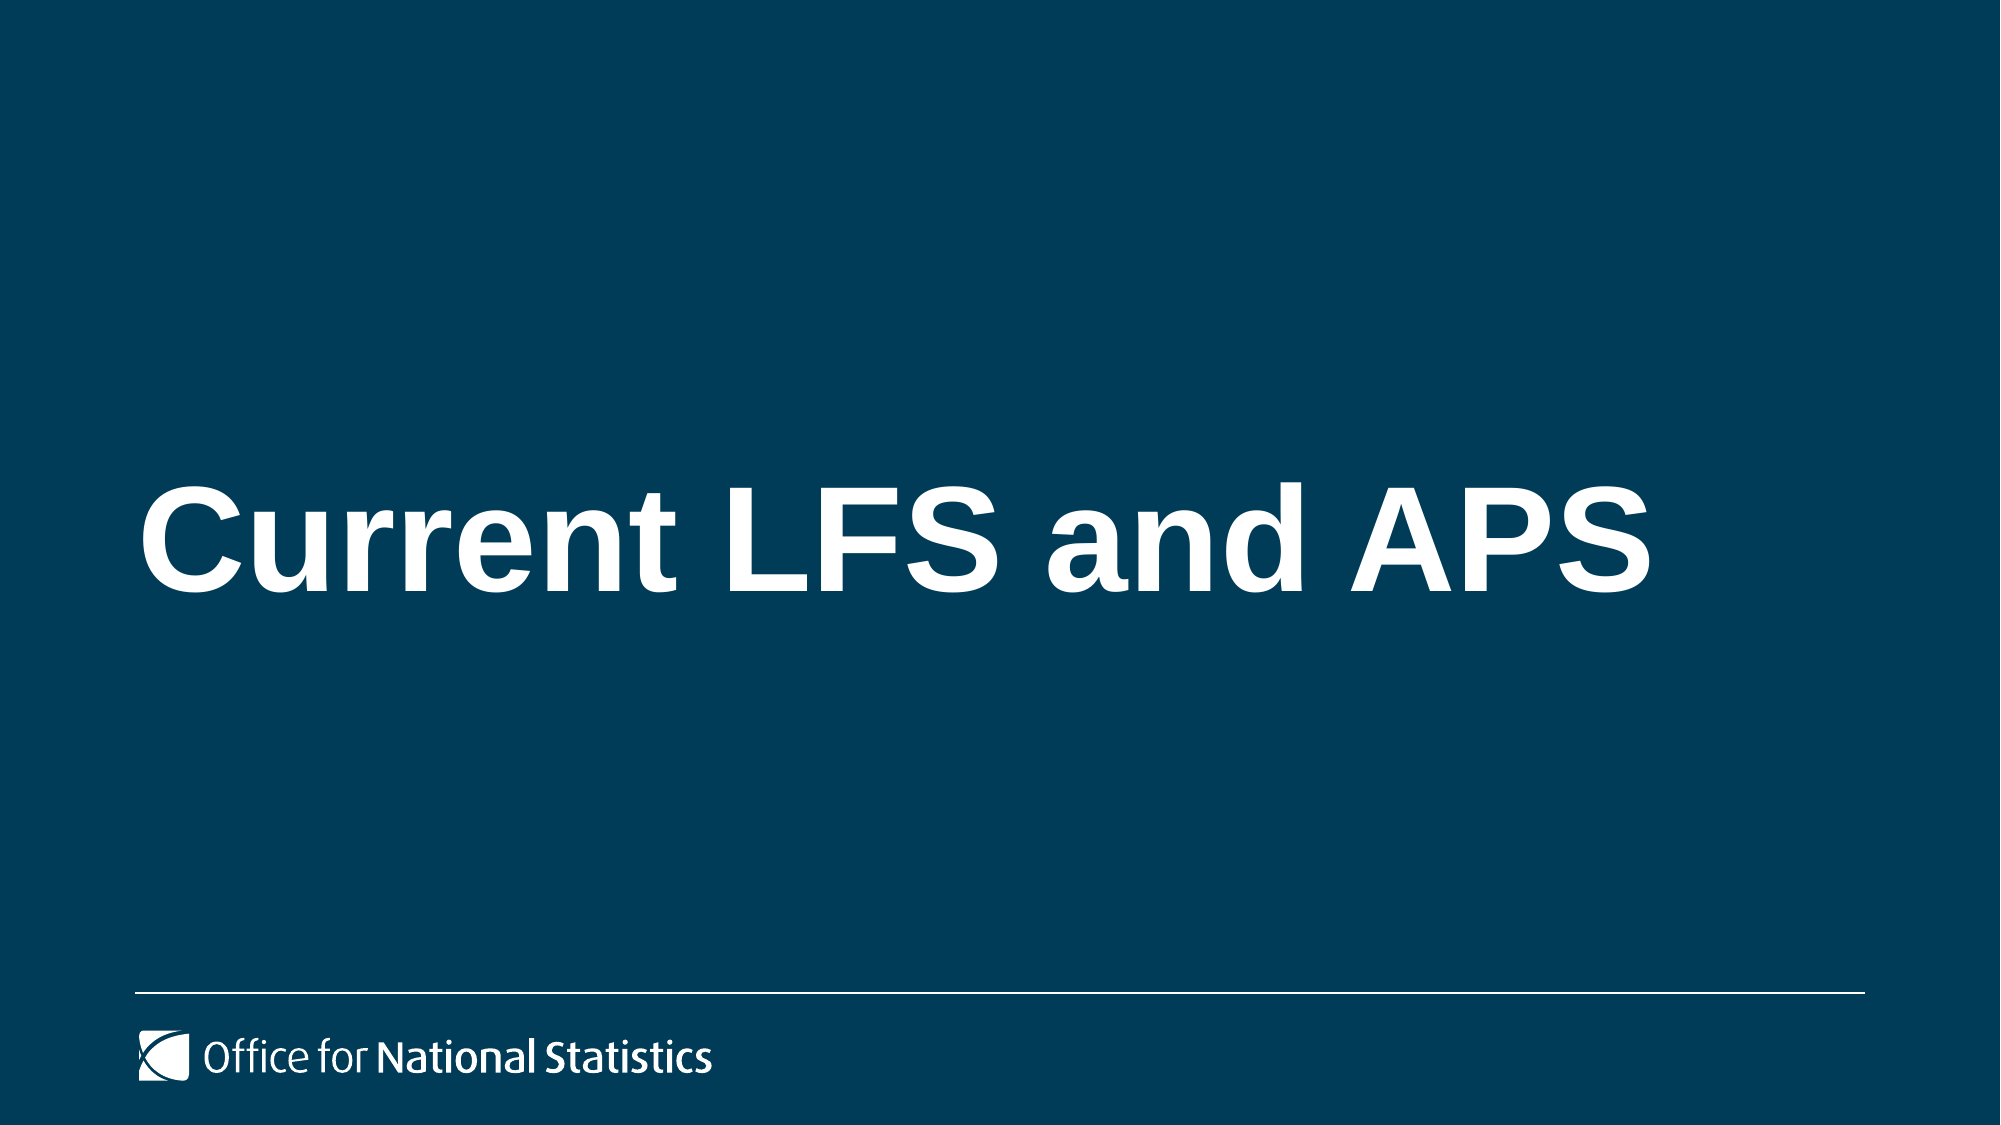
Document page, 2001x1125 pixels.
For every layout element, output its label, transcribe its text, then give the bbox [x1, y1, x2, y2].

title Current LFS and APS [137, 454, 1863, 627]
